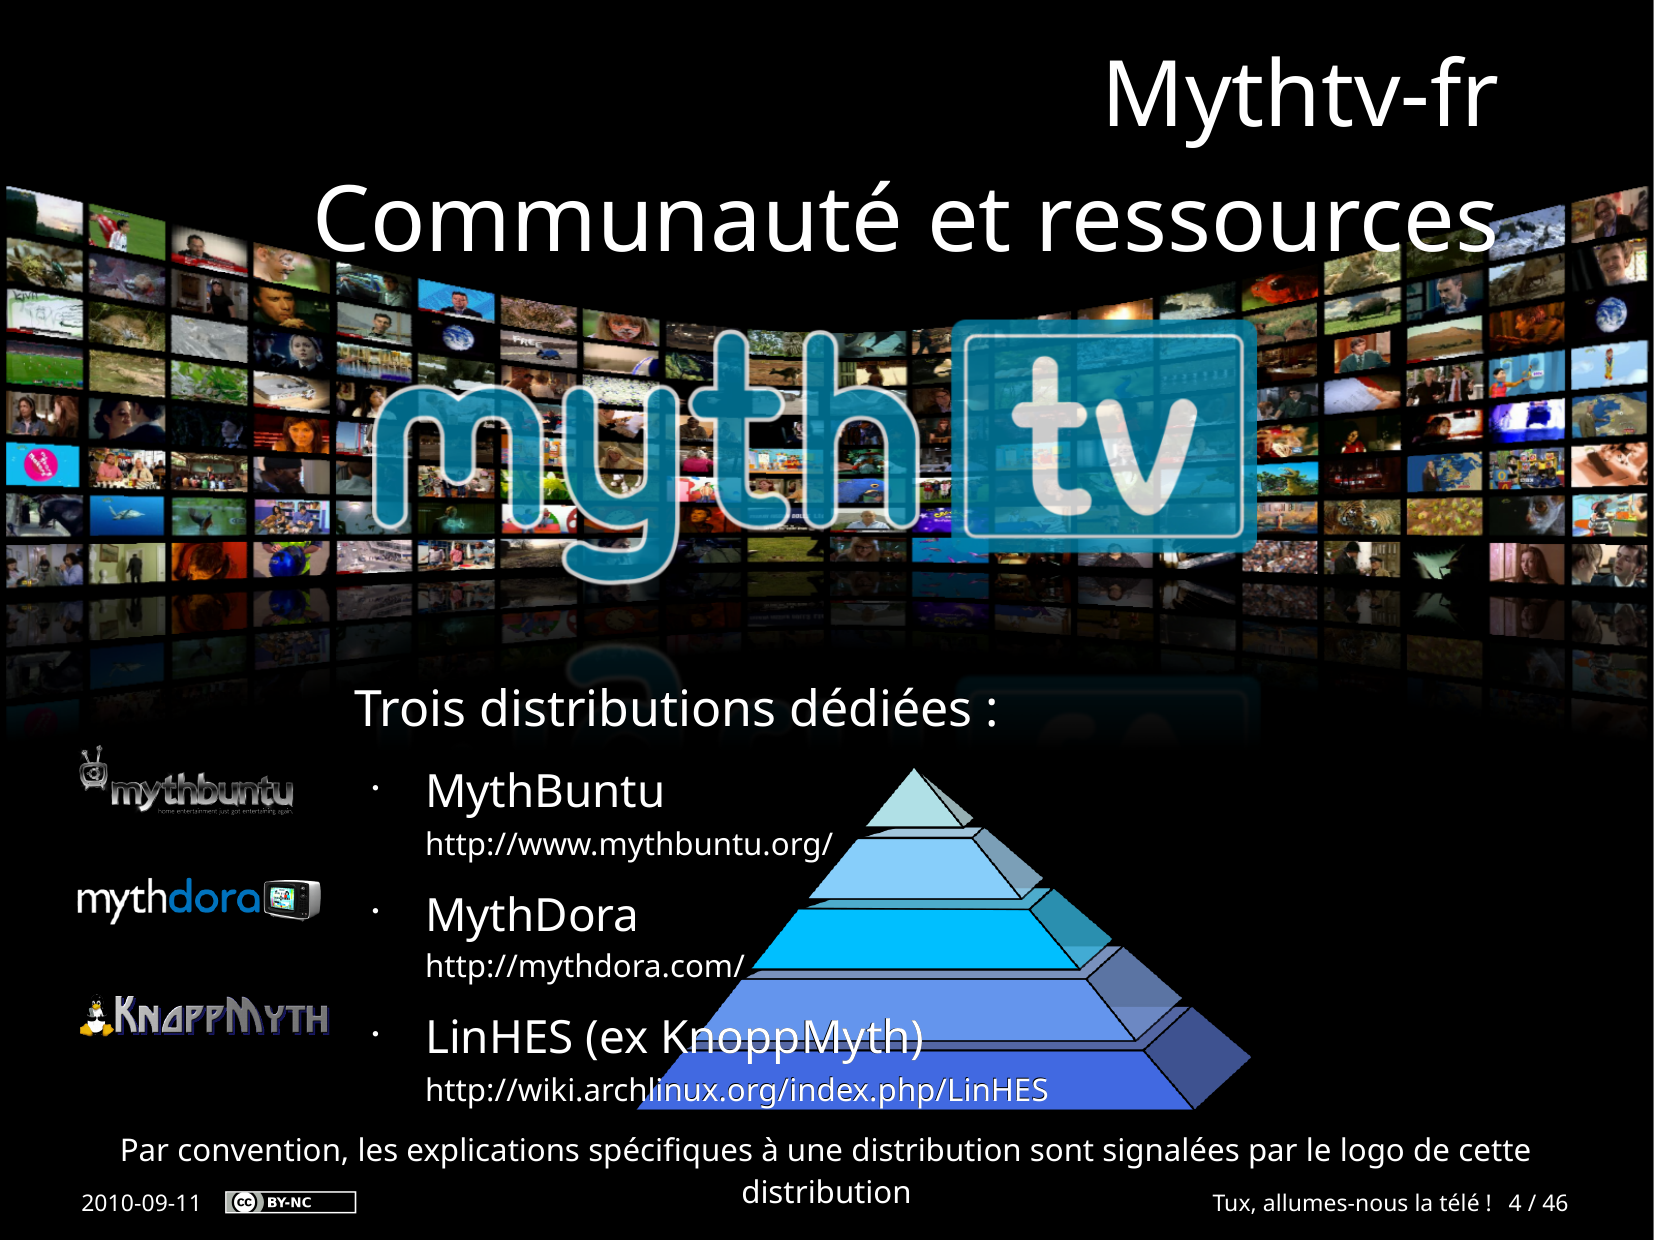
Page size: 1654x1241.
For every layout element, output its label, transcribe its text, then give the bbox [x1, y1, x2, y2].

title Mythtv-fr Communauté et ressources [82, 47, 1501, 259]
list Trois distributions dédiées : MythBuntu http://www.mythbuntu.org/ MythDora http://mythdora.com/ LinHES (ex KnoppMyth) http://wiki.archlinux.org/index.php/LinHES [354, 672, 1571, 1125]
list Par convention, les explications spécifiques à une distribution sont signalées par le logo de cette distribution [59, 1127, 1595, 1182]
picture [0, 0, 1654, 1240]
